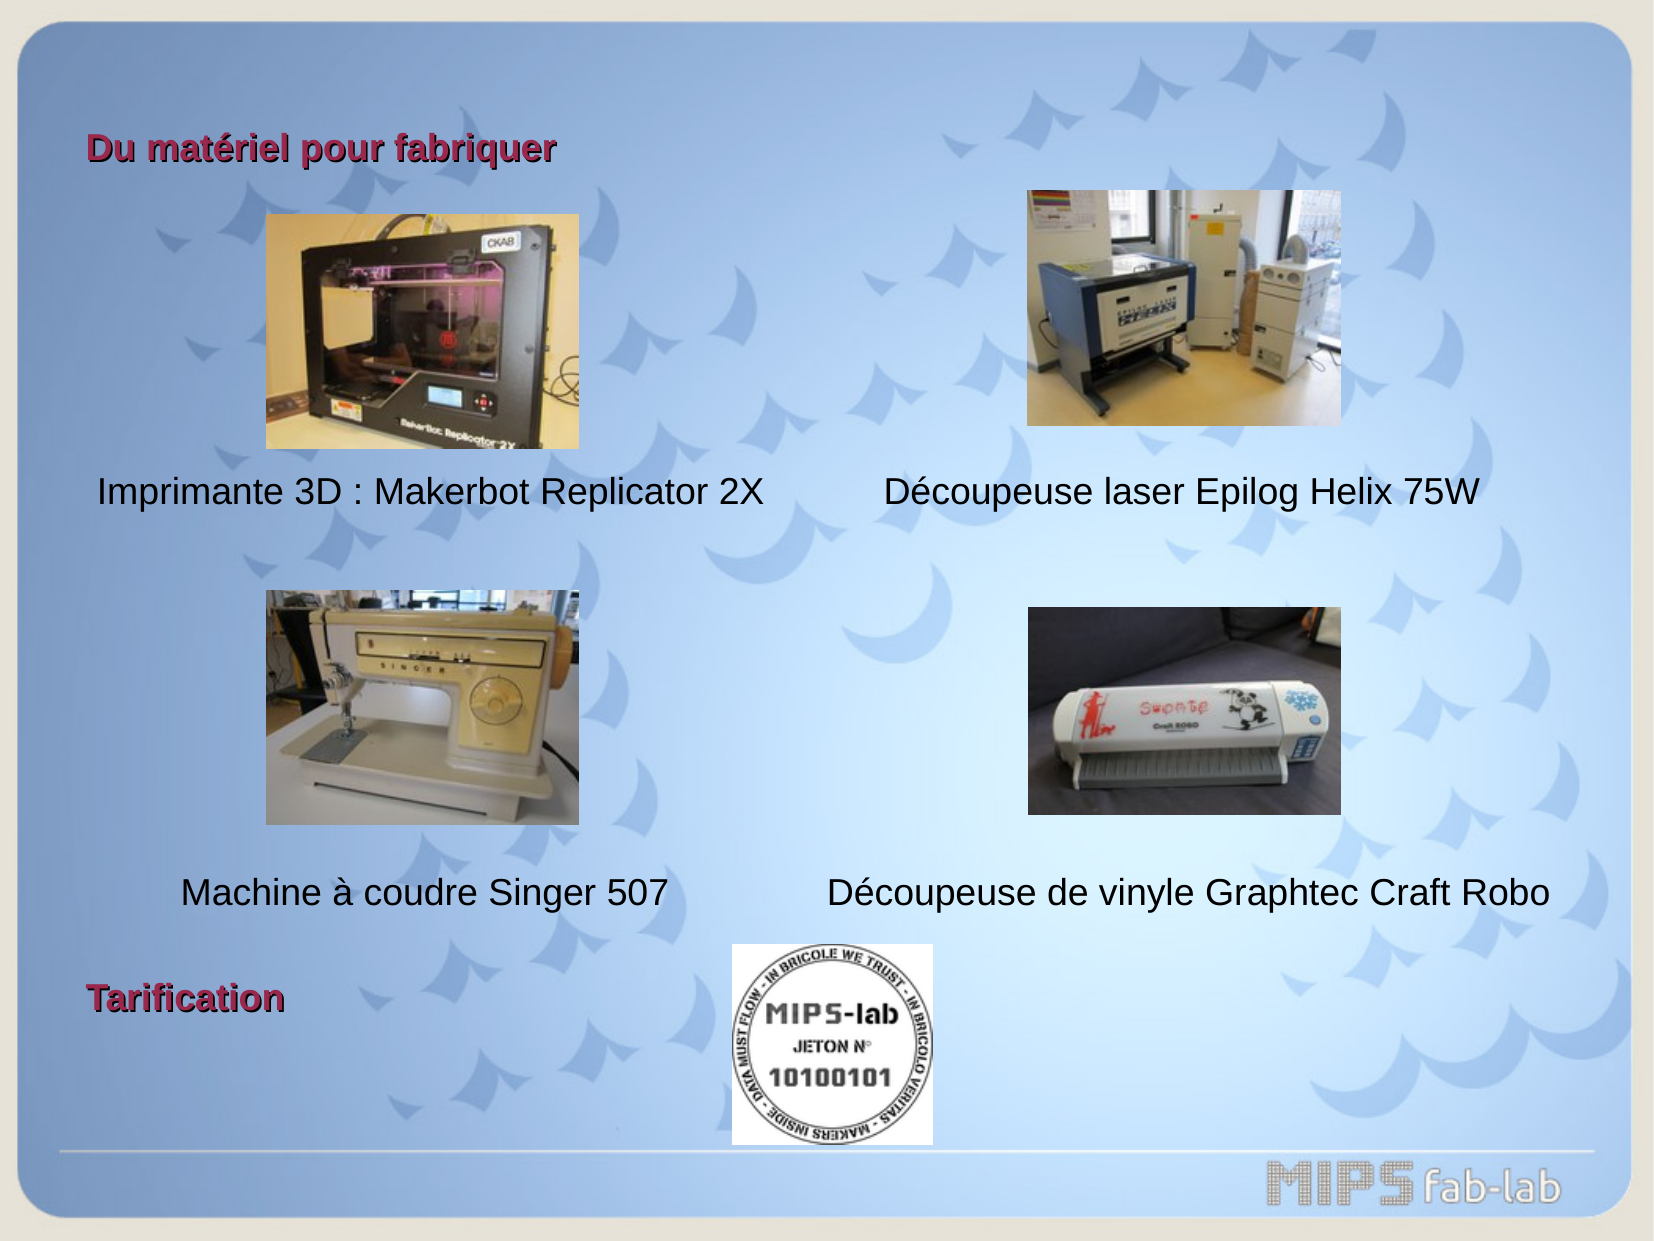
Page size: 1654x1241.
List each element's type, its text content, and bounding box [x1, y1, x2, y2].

text_box Tarification [70, 969, 301, 1028]
text_box Imprimante 3D : Makerbot Replicator 2X [82, 462, 780, 520]
picture [0, 0, 1654, 1241]
text_box Machine à coudre Singer 507 [165, 864, 685, 922]
text_box Du matériel pour fabriquer [70, 119, 572, 178]
text_box Découpeuse laser Epilog Helix 75W [868, 462, 1495, 520]
text_box Découpeuse de vinyle Graphtec Craft Robo [812, 864, 1565, 922]
